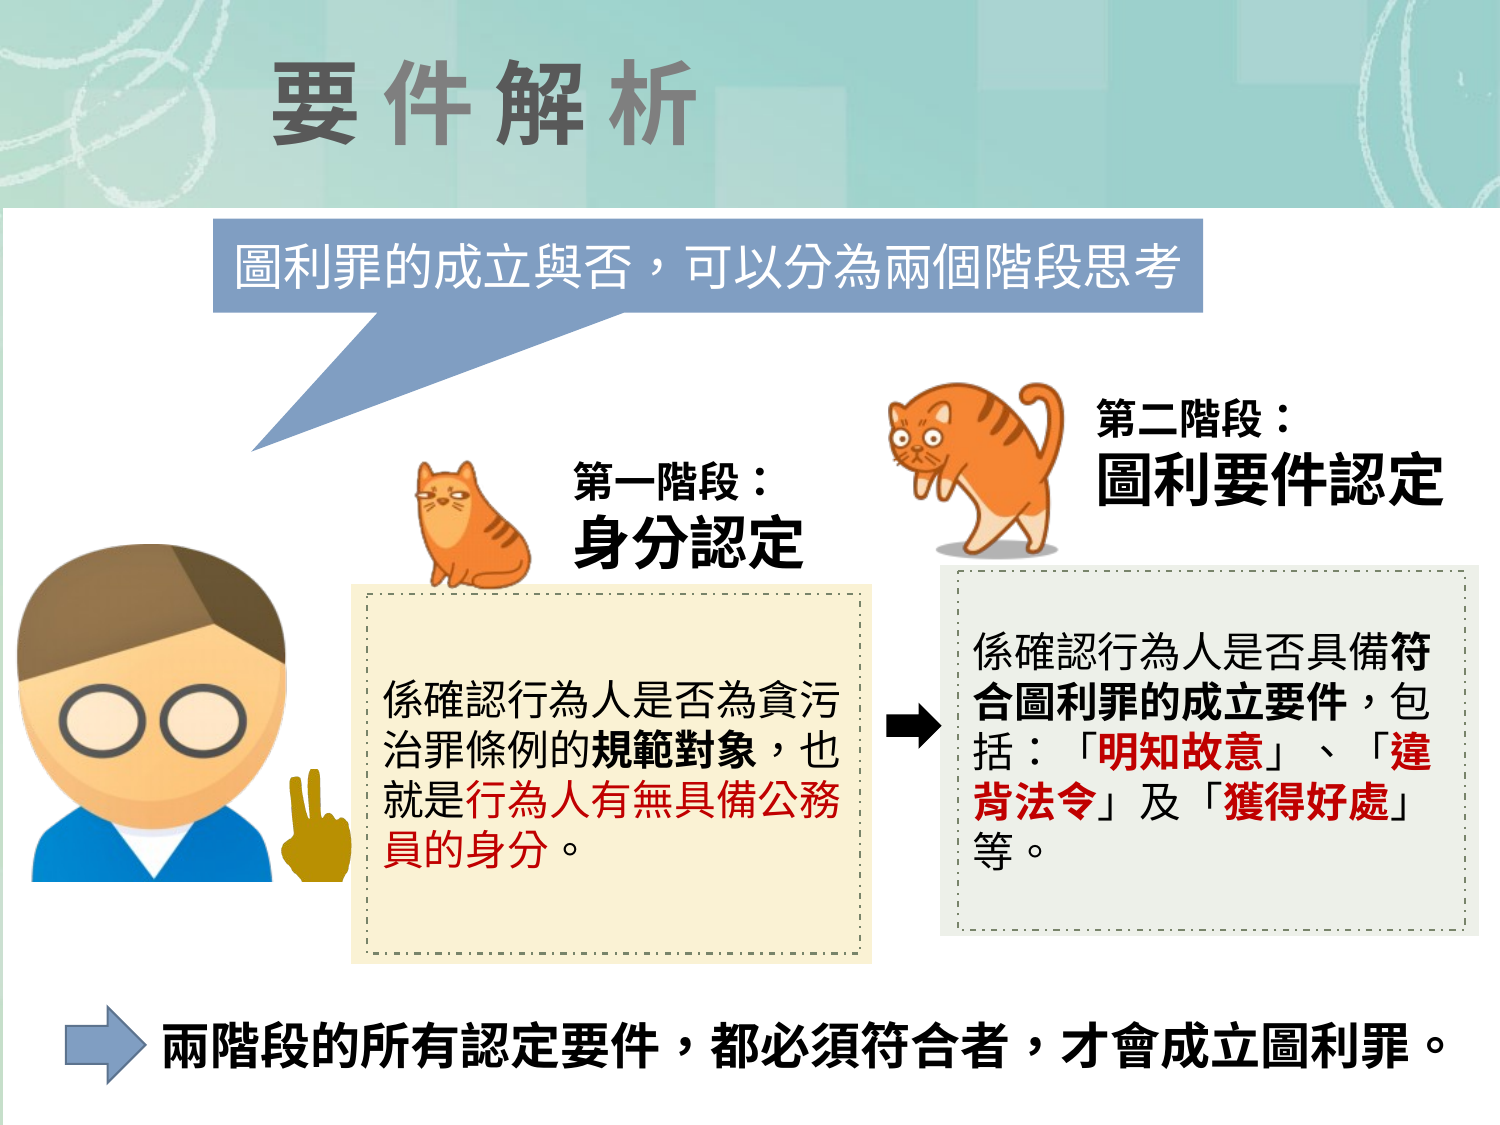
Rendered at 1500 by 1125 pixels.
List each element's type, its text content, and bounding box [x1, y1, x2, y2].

text_box 係確認行為人是否具備符合圖利罪的成立要件，包括：「明知故意」、「違背法令」及「獲得好處」等。 [958, 571, 1465, 930]
text_box 係確認行為人是否為貪污治罪條例的規範對象，也就是行為人有無具備公務員的身分。 [367, 594, 860, 954]
text_box [3, 208, 1500, 1125]
text_box 兩階段的所有認定要件，都必須符合者，才會成立圖利罪。 [145, 1007, 1489, 1083]
picture [413, 448, 558, 593]
text_box 第二階段： 圖利要件認定 [1080, 385, 1465, 522]
text_box 第一階段： 身分認定 [557, 448, 824, 594]
text_box 要 件 解 析 [254, 38, 725, 165]
picture [0, 544, 367, 882]
text_box 圖利罪的成立與否，可以分為兩個階段思考 [213, 218, 1204, 452]
picture [887, 380, 1067, 561]
